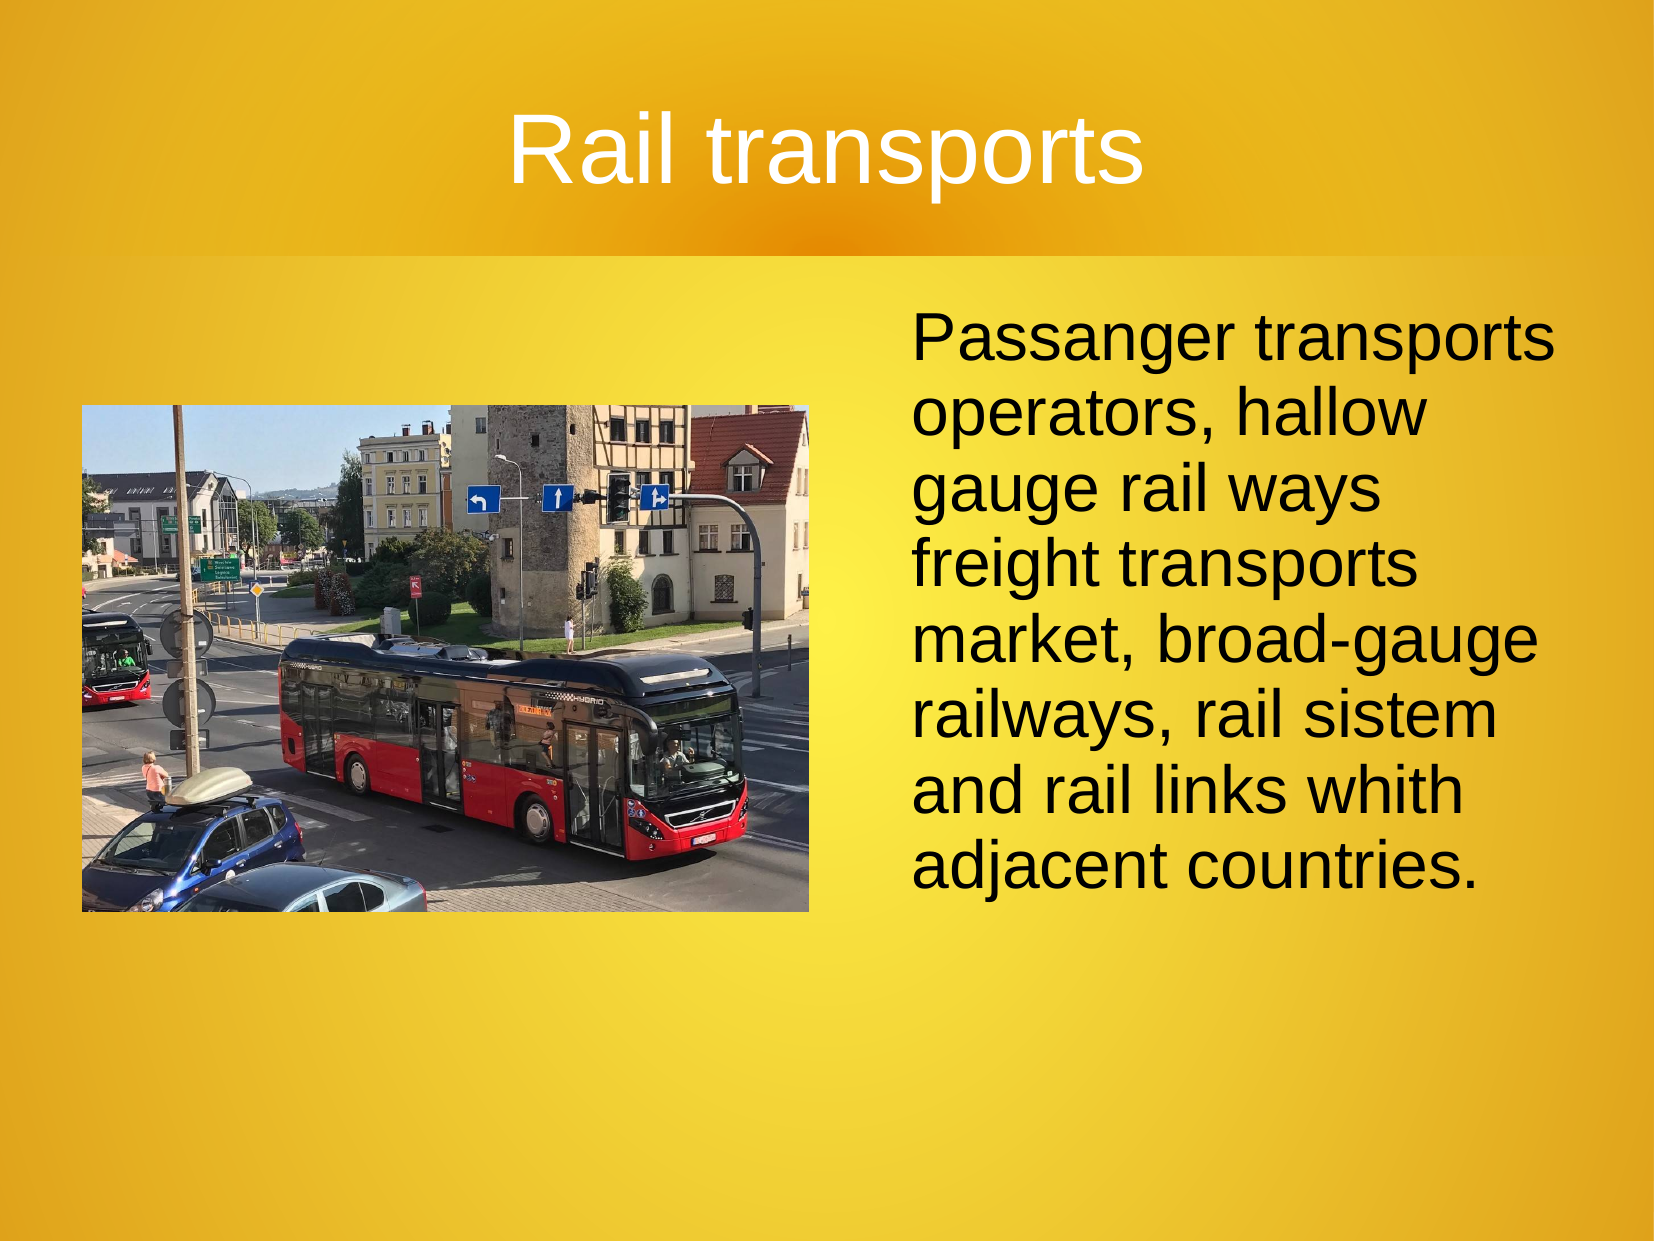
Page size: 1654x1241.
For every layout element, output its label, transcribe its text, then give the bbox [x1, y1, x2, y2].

list Passanger transports operators, hallow gauge rail ways freight transports market, broad-gauge railways, rail sistem and rail links whith adjacent countries. [845, 299, 1572, 1019]
picture [82, 405, 809, 913]
title Rail transports [82, 47, 1571, 252]
